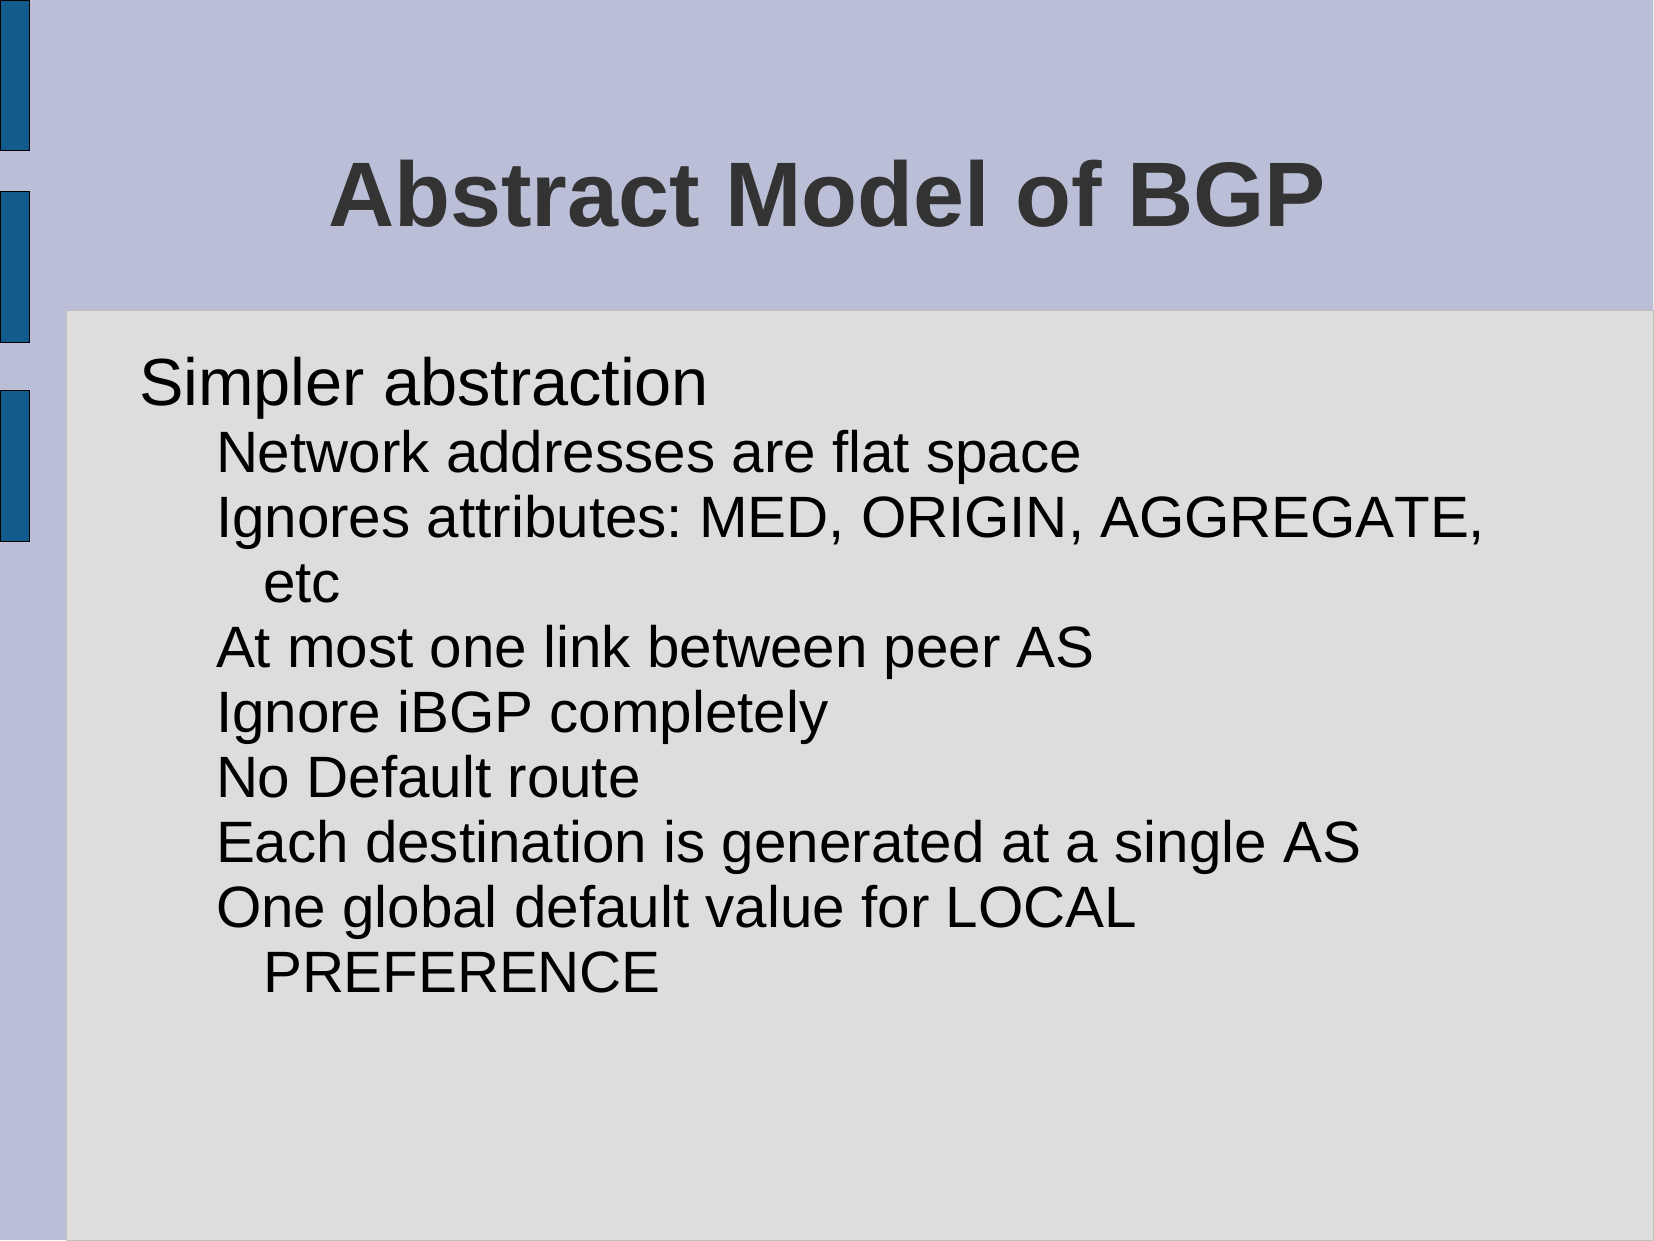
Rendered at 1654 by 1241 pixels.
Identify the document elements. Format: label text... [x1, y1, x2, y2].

list Simpler abstraction Network addresses are flat space Ignores attributes: MED, ORIGIN, AGGREGATE, etc At most one link between peer AS Ignore iBGP completely No Default route Each destination is generated at a single AS One global default value for LOCAL PREFERENCE [121, 344, 1534, 1127]
title Abstract Model of BGP [121, 91, 1534, 299]
